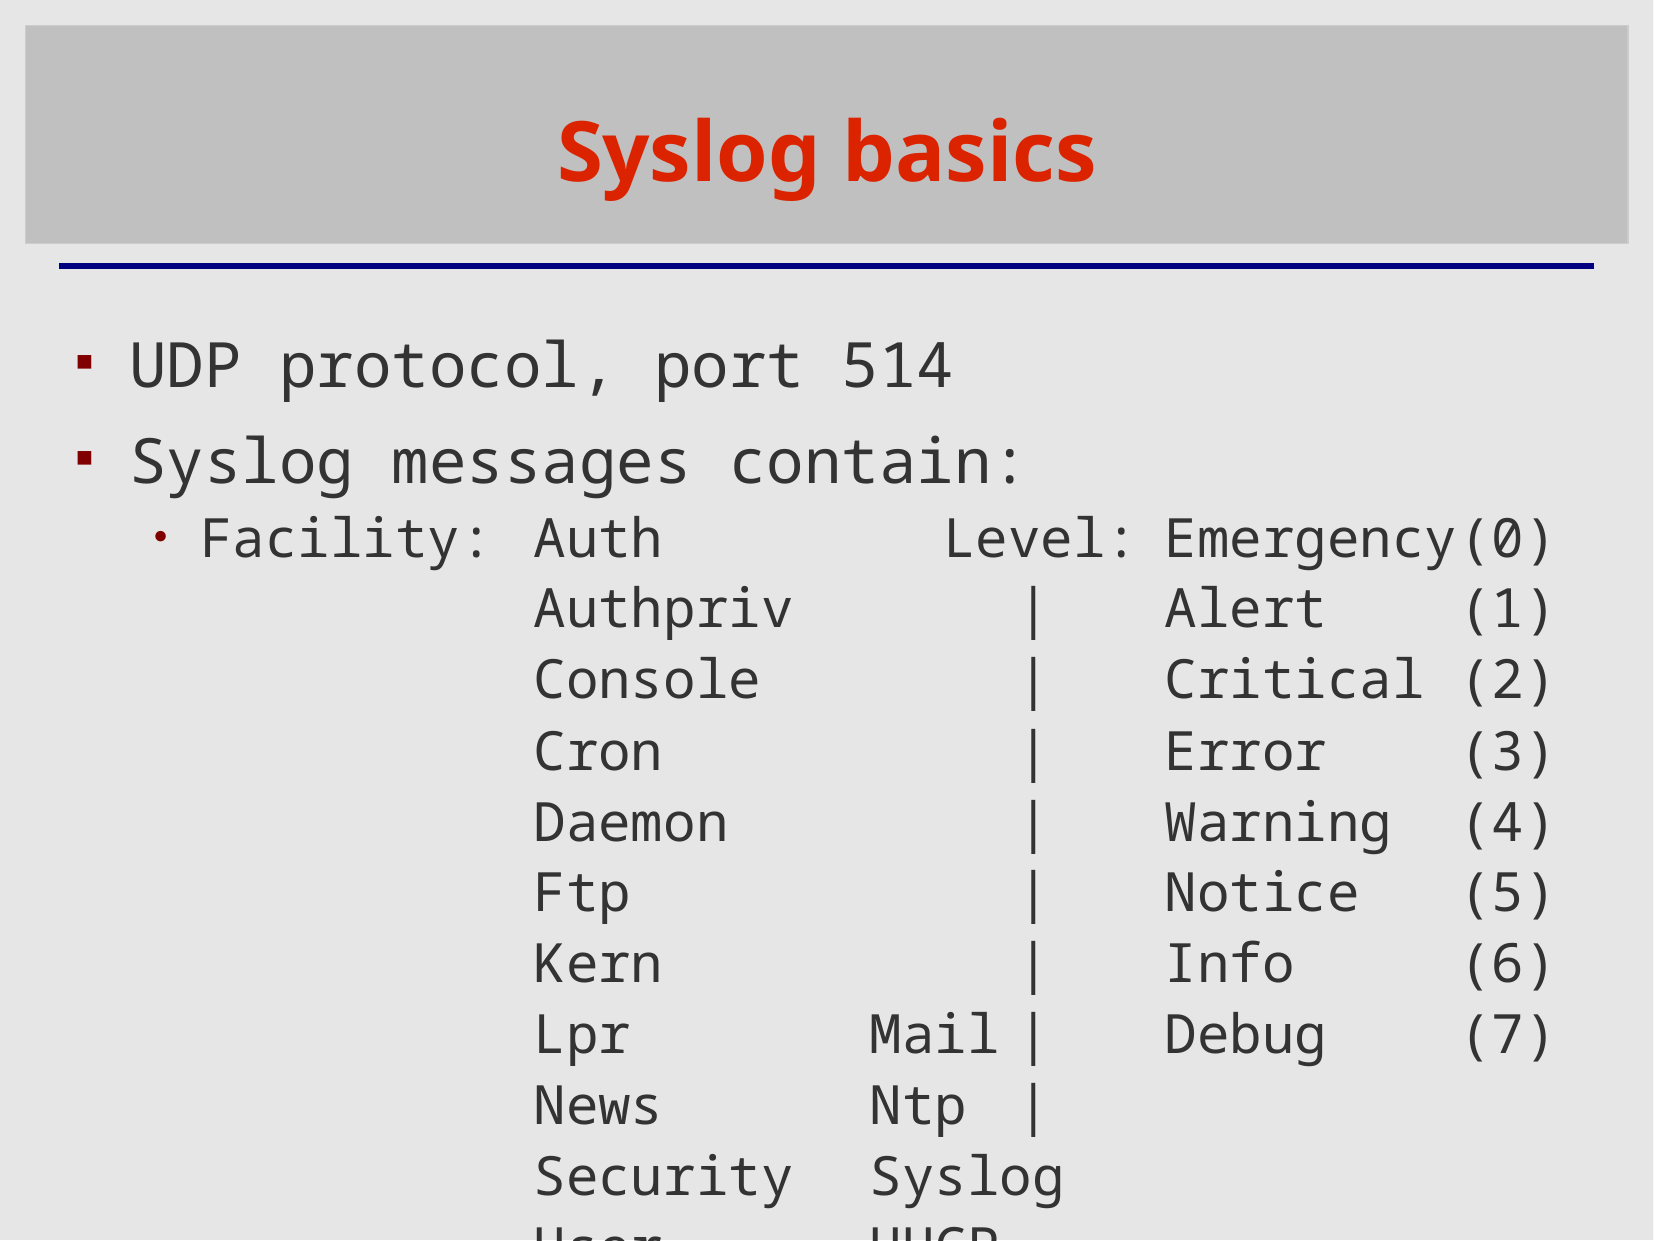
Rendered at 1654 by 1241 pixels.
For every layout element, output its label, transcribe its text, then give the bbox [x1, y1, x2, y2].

title Syslog basics [121, 46, 1534, 253]
list UDP protocol, port 514 Syslog messages contain: Facility: Auth Level: Emergency (0) Authpriv | Alert (1) Console | Critical (2) Cron | Error (3) Daemon | Warning (4) Ftp | Notice (5) Kern | Info (6) Lpr Mail | Debug (7) News Ntp | Security Syslog User UUCP Local0 ...Local7 [59, 322, 1594, 1216]
